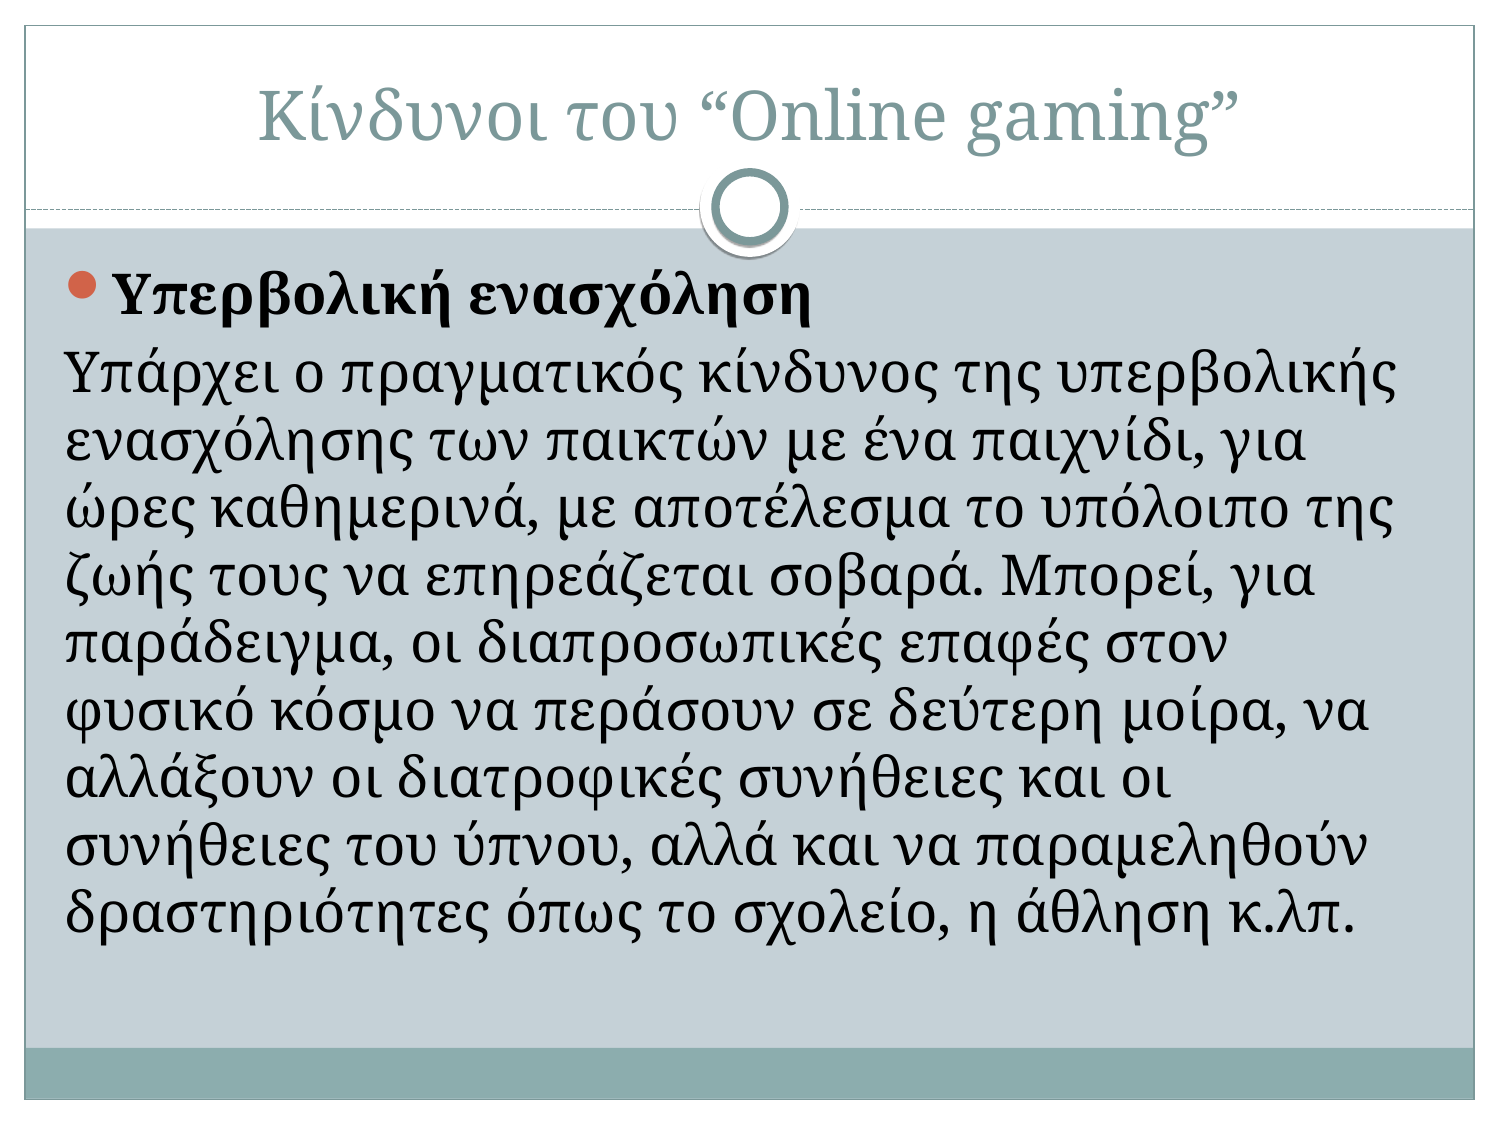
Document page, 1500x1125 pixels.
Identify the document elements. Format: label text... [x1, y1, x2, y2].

title Κίνδυνοι του “Online gaming” [49, 37, 1450, 162]
list Υπερβολική ενασχόληση Yπάρχει ο πραγματικός κίνδυνος της υπερβολικής ενασχόλησης των παικτών με ένα παιχνίδι, για ώρες καθημερινά, με αποτέλεσμα το υπόλοιπο της ζωής τους να επηρεάζεται σοβαρά. Μπορεί, για παράδειγμα, οι διαπροσωπικές επαφές στον φυσικό κόσμο να περάσουν σε δεύτερη μοίρα, να αλλάξουν οι διατροφικές συνήθειες και οι συνήθειες του ύπνου, αλλά και να παραμεληθούν δραστηριότητες όπως το σχολείο, η άθληση κ.λπ. [49, 250, 1445, 1001]
